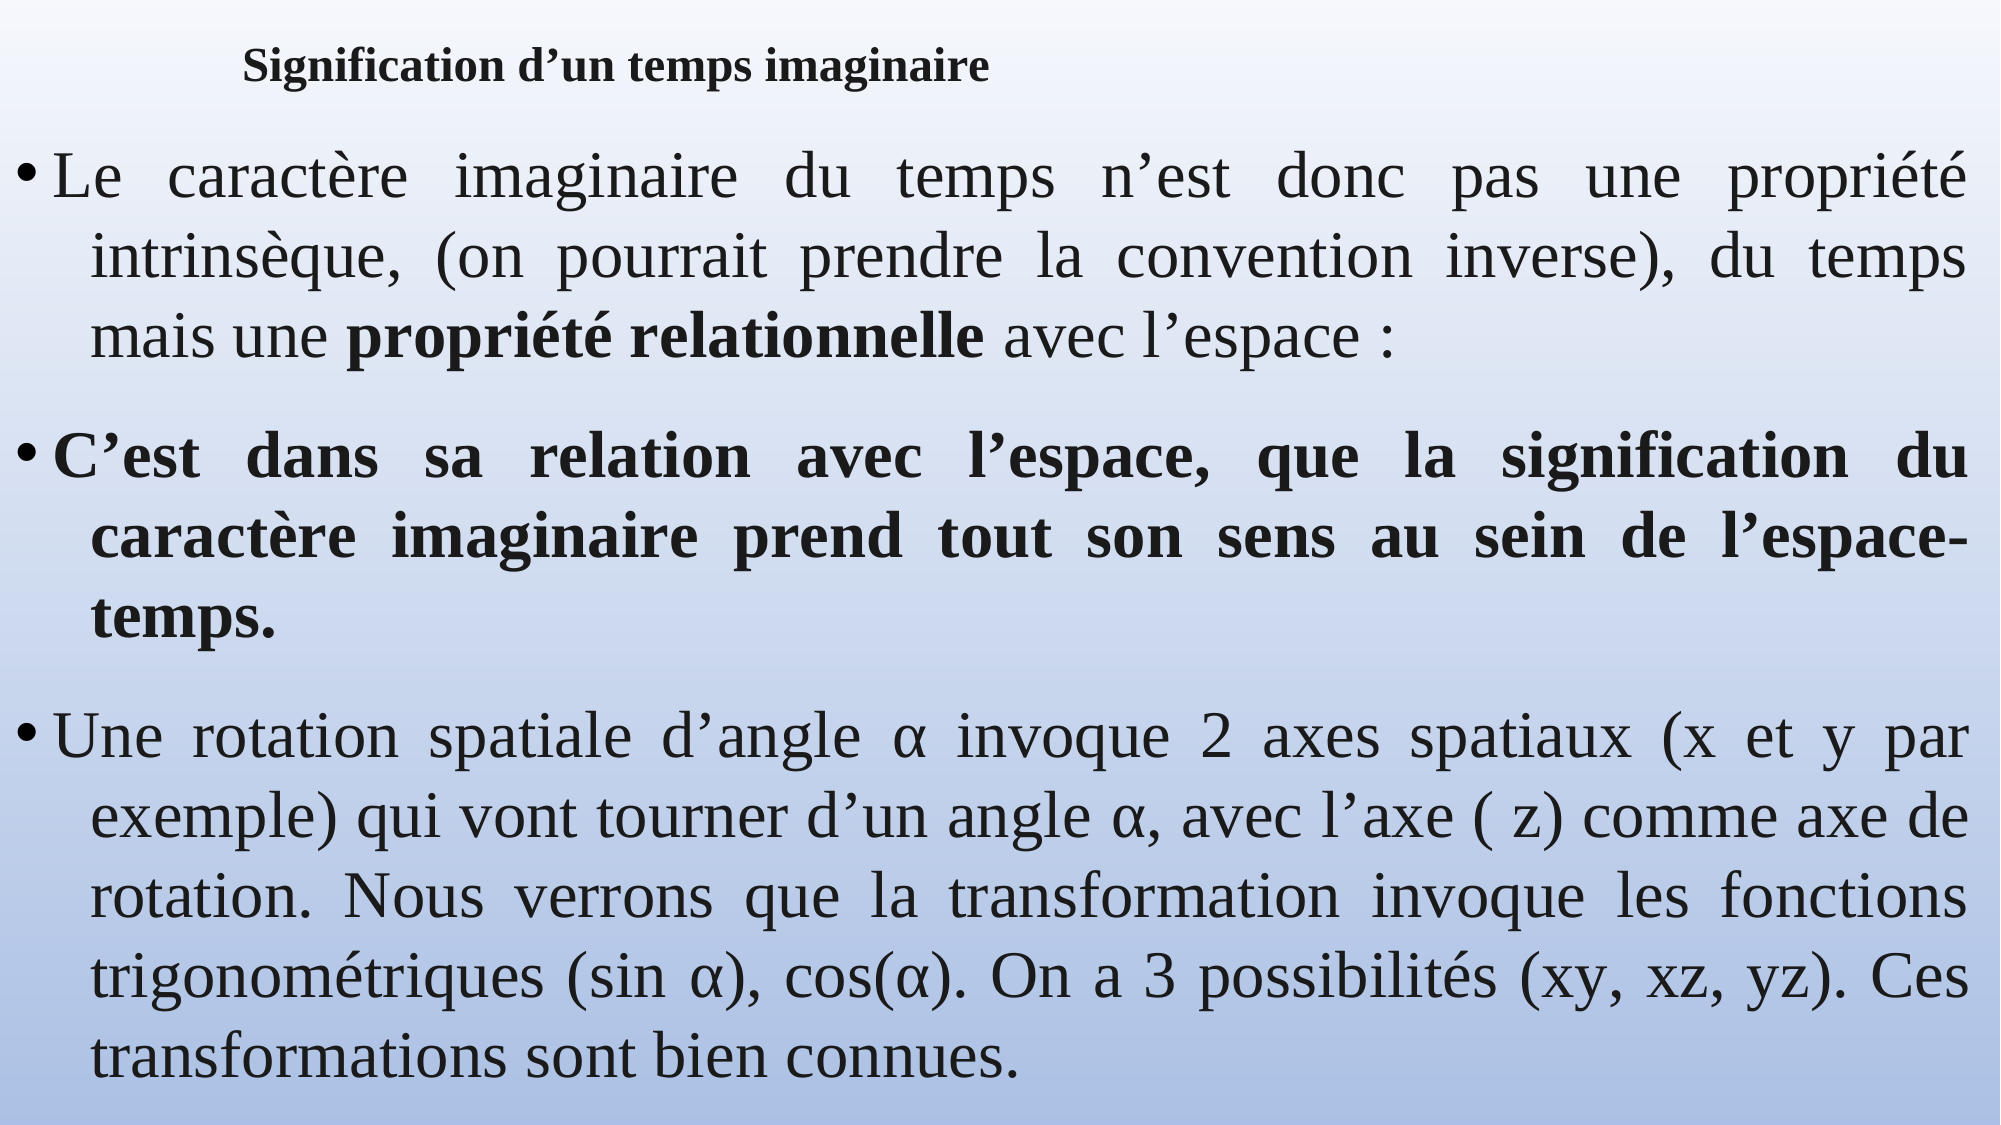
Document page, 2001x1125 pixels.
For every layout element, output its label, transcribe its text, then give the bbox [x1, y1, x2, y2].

list Le caractère imaginaire du temps n’est donc pas une propriété intrinsèque, (on pourrait prendre la convention inverse), du temps mais une propriété relationnelle avec l’espace : C’est dans sa relation avec l’espace, que la signification du caractère imaginaire prend tout son sens au sein de l’espace-temps. Une rotation spatiale d’angle α invoque 2 axes spatiaux (x et y par exemple) qui vont tourner d’un angle α, avec l’axe ( z) comme axe de rotation. Nous verrons que la transformation invoque les fonctions trigonométriques (sin α), cos(α). On a 3 possibilités (xy, xz, yz). Ces transformations sont bien connues. [0, 123, 1988, 1125]
title Signification d’un temps imaginaire [227, 0, 1744, 123]
